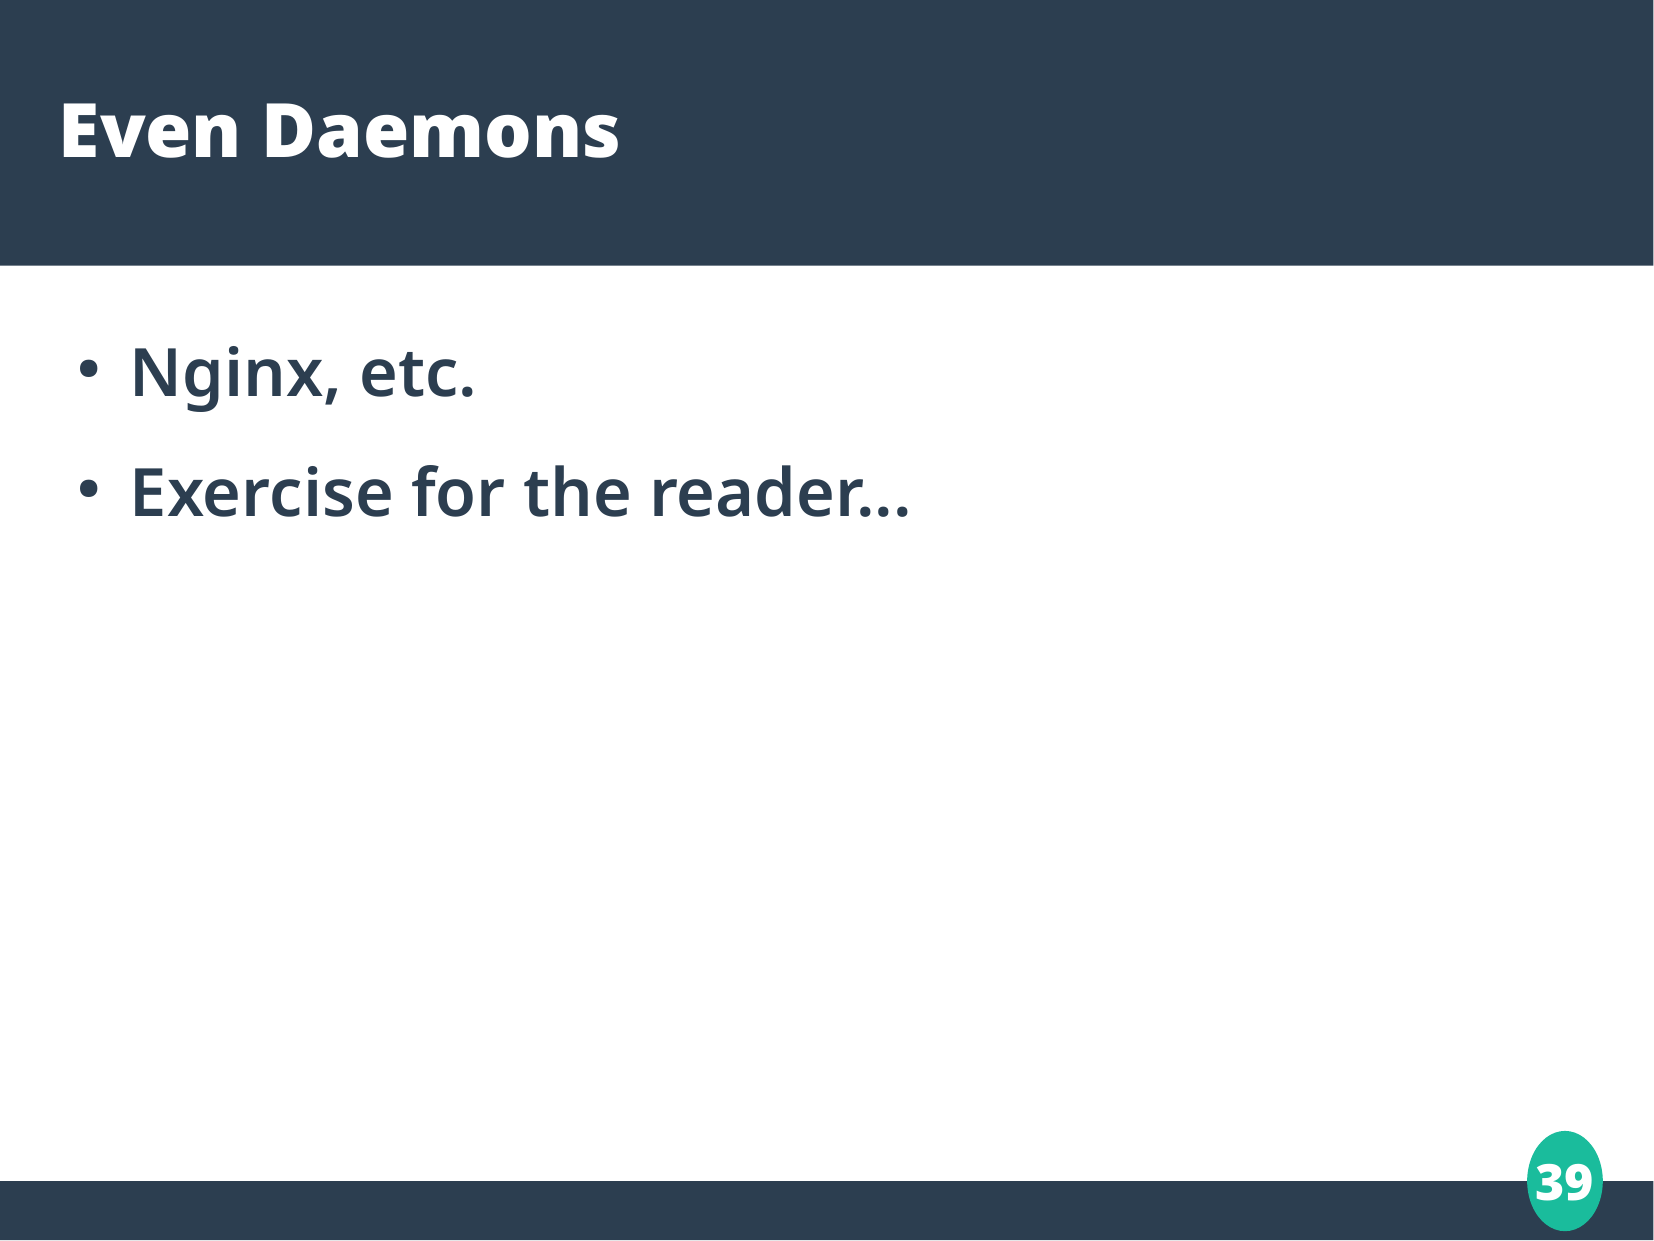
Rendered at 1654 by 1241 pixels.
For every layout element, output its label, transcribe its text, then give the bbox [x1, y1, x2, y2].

title Even Daemons [59, 49, 1595, 207]
text_box [59, 324, 1595, 1152]
